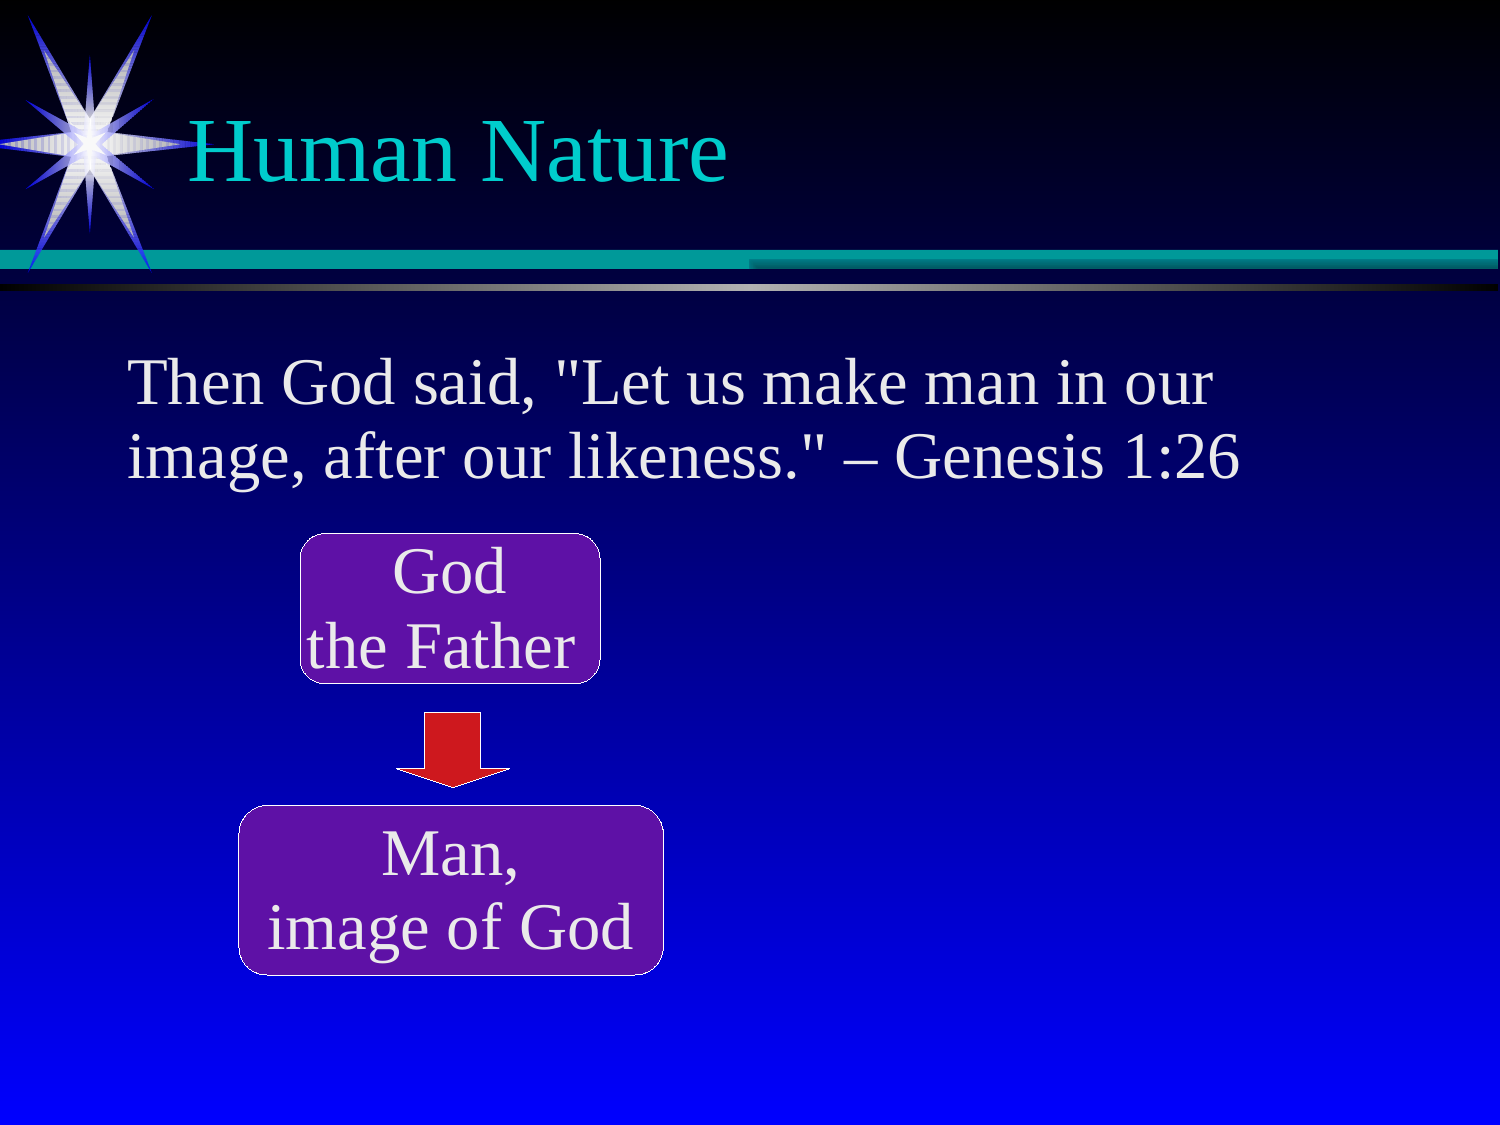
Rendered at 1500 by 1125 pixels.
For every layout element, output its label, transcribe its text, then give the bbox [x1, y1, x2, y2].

text_box æ [135, 37, 144, 42]
text_box God the Father [300, 533, 601, 684]
text_box [396, 712, 510, 788]
text_box æ [36, 246, 44, 251]
text_box Then God said, "Let us make man in our image, after our likeness." – Genesis 1:26 [112, 337, 1351, 526]
title Human Nature [187, 56, 1463, 244]
text_box Man, image of God [238, 805, 664, 976]
text_box æ [35, 37, 44, 42]
text_box æ [135, 246, 144, 251]
